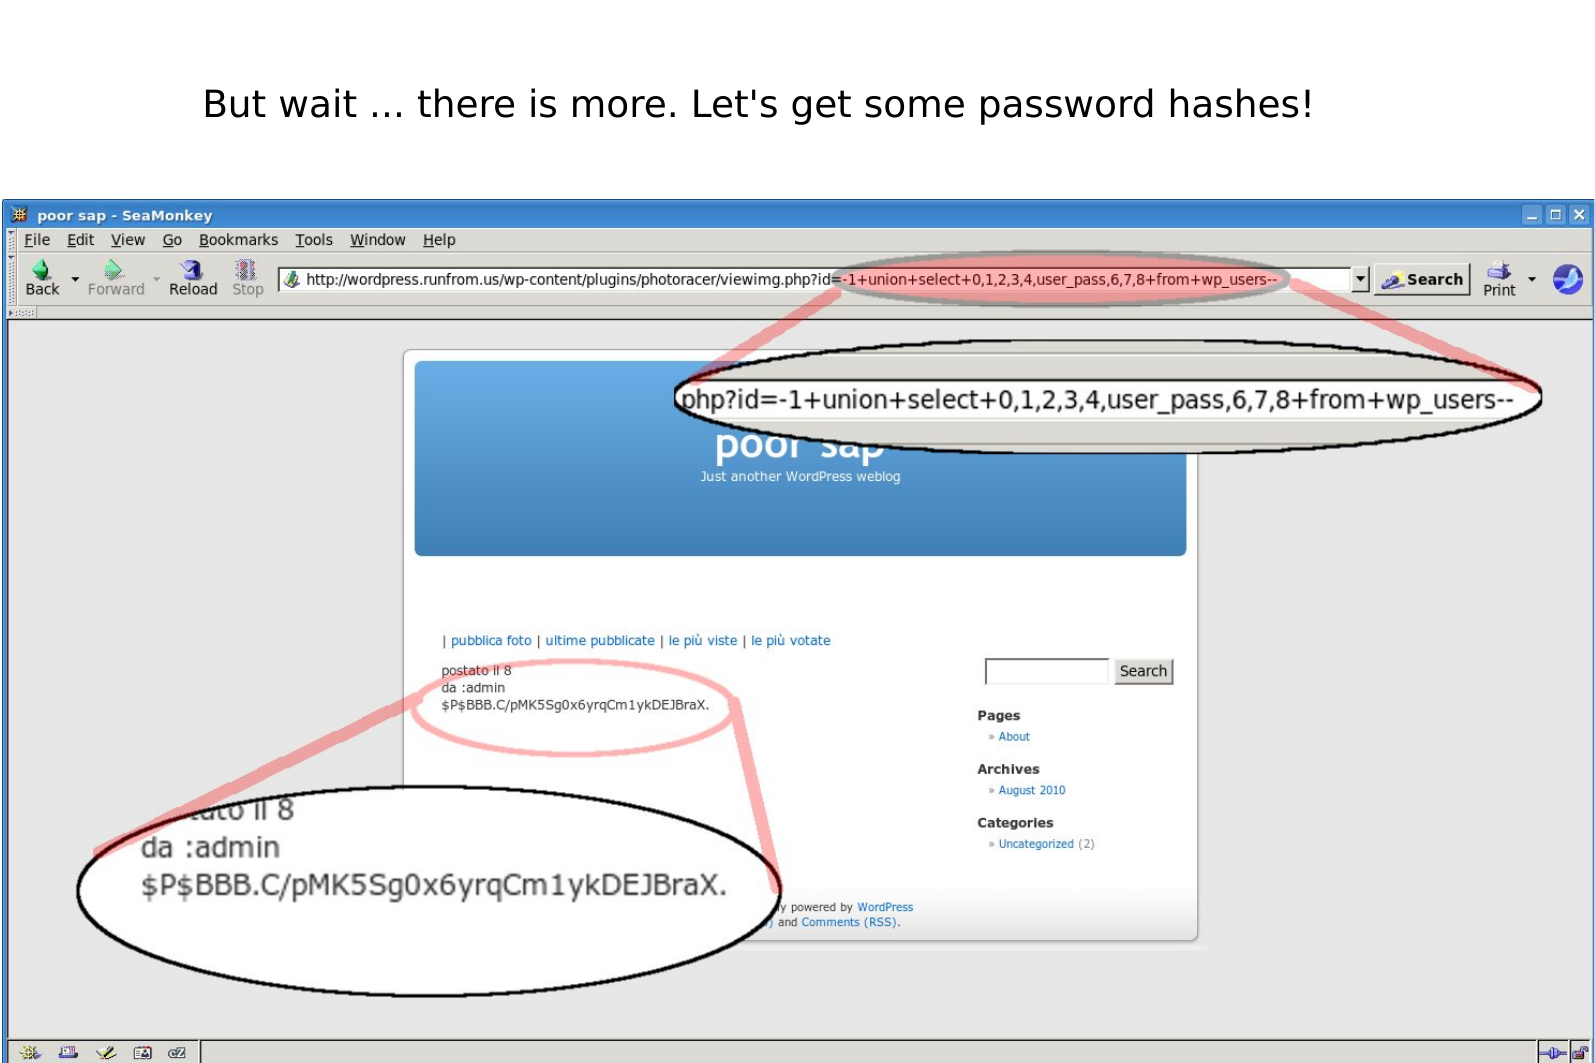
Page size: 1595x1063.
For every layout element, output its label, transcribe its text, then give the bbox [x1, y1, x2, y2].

picture [2, 199, 1595, 1063]
text_box But wait ... there is more. Let's get some password hashes! [187, 75, 1426, 134]
